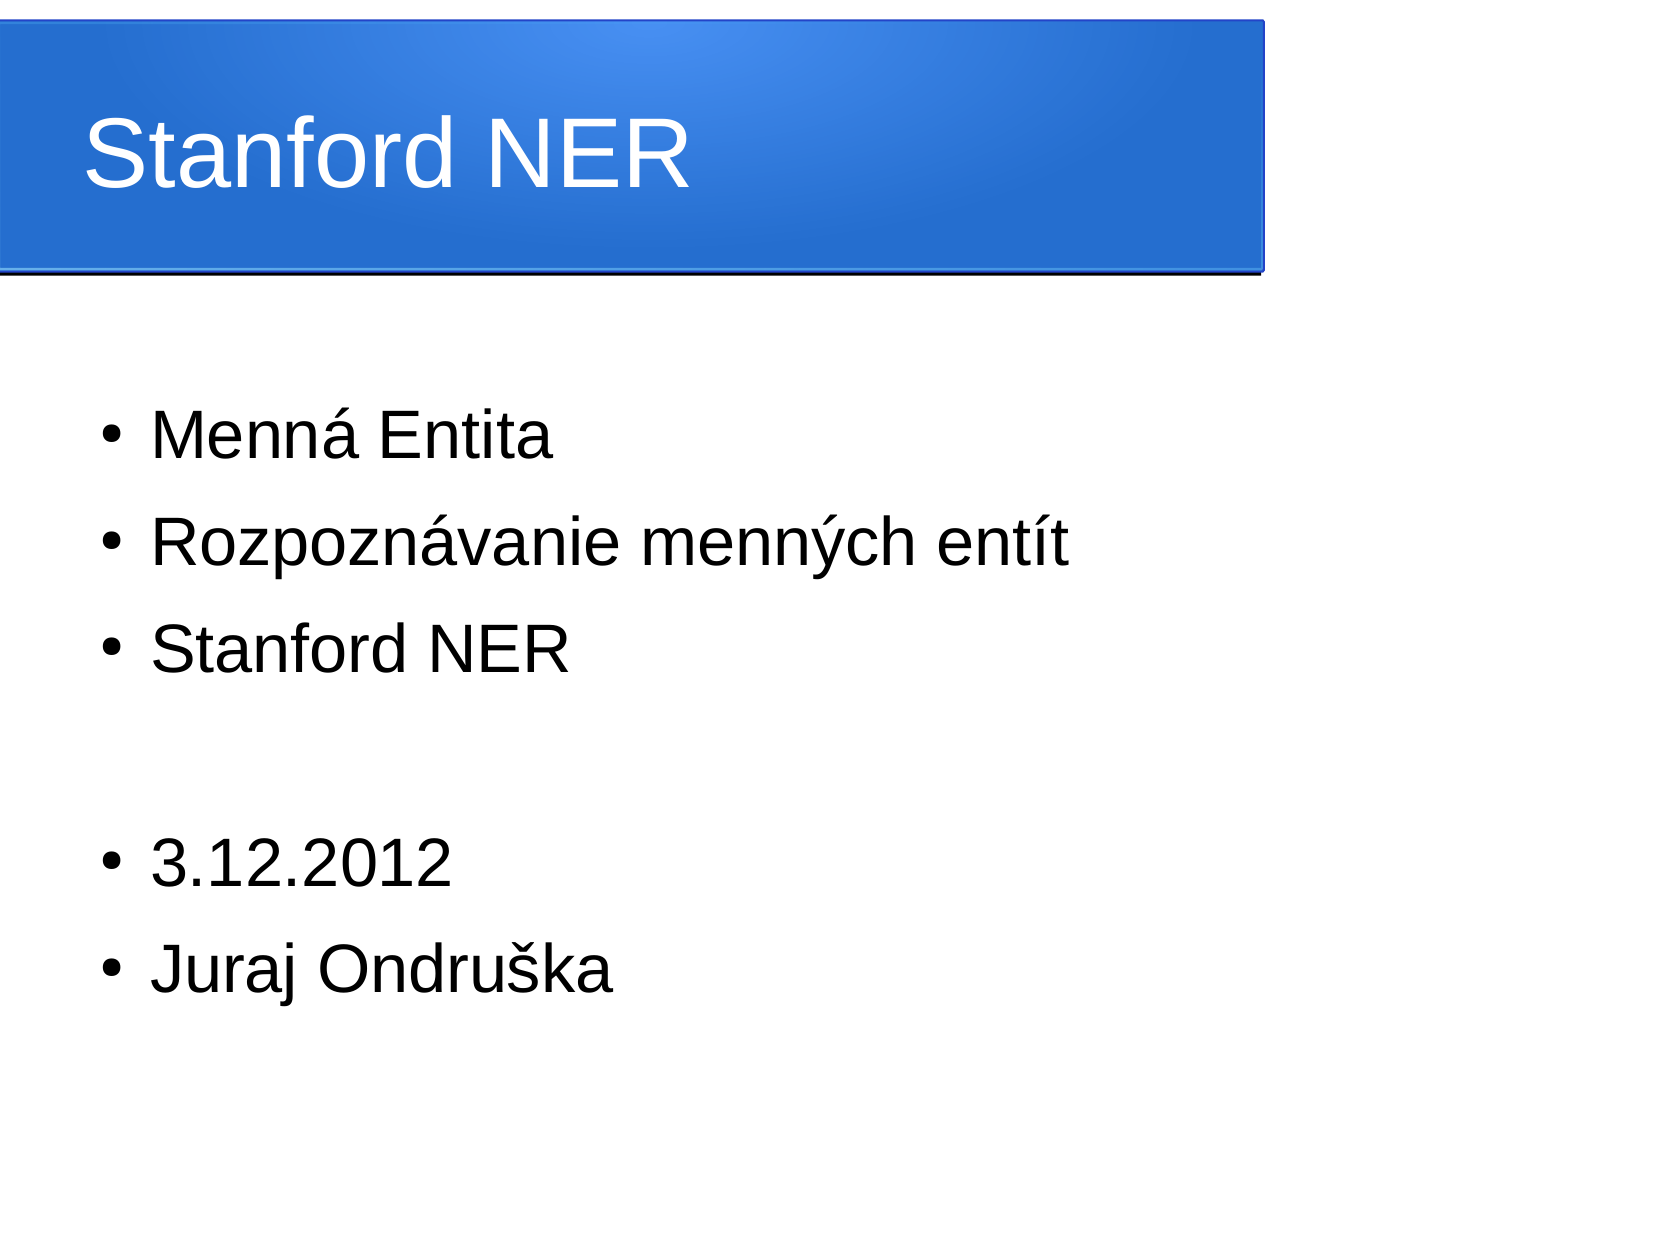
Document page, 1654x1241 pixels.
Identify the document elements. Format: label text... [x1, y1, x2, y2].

list Menná Entita Rozpoznávanie menných entít Stanford NER 3.12.2012 Juraj Ondruška [82, 290, 1538, 1010]
title Stanford NER [82, 49, 1250, 257]
